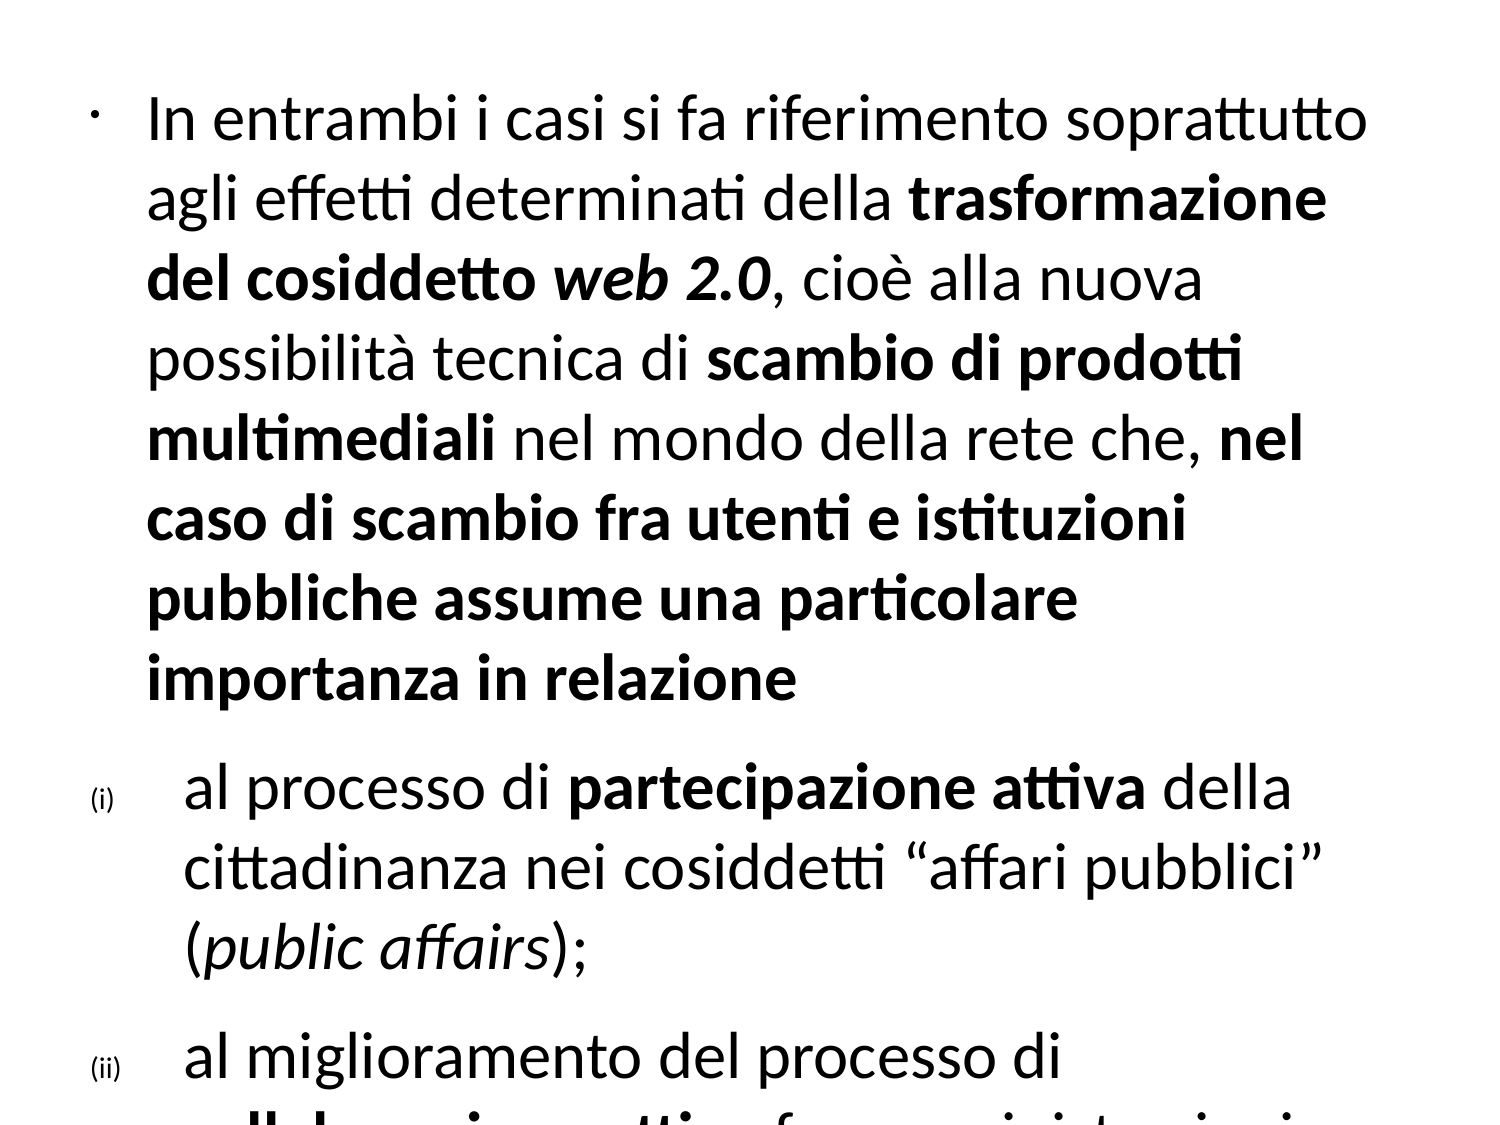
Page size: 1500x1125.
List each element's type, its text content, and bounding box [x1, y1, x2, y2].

list In entrambi i casi si fa riferimento soprattutto agli effetti determinati della trasformazione del cosiddetto web 2.0, cioè alla nuova possibilità tecnica di scambio di prodotti multimediali nel mondo della rete che, nel caso di scambio fra utenti e istituzioni pubbliche assume una particolare importanza in relazione al processo di partecipazione attiva della cittadinanza nei cosiddetti “affari pubblici” (public affairs); al miglioramento del processo di collaborazione attiva fra amministrazioni pubbliche e fra governo e cittadinanza; all’aumento della trasparenza nelle azioni dello Stato [Karakiza, 2015]. [75, 66, 1425, 1005]
